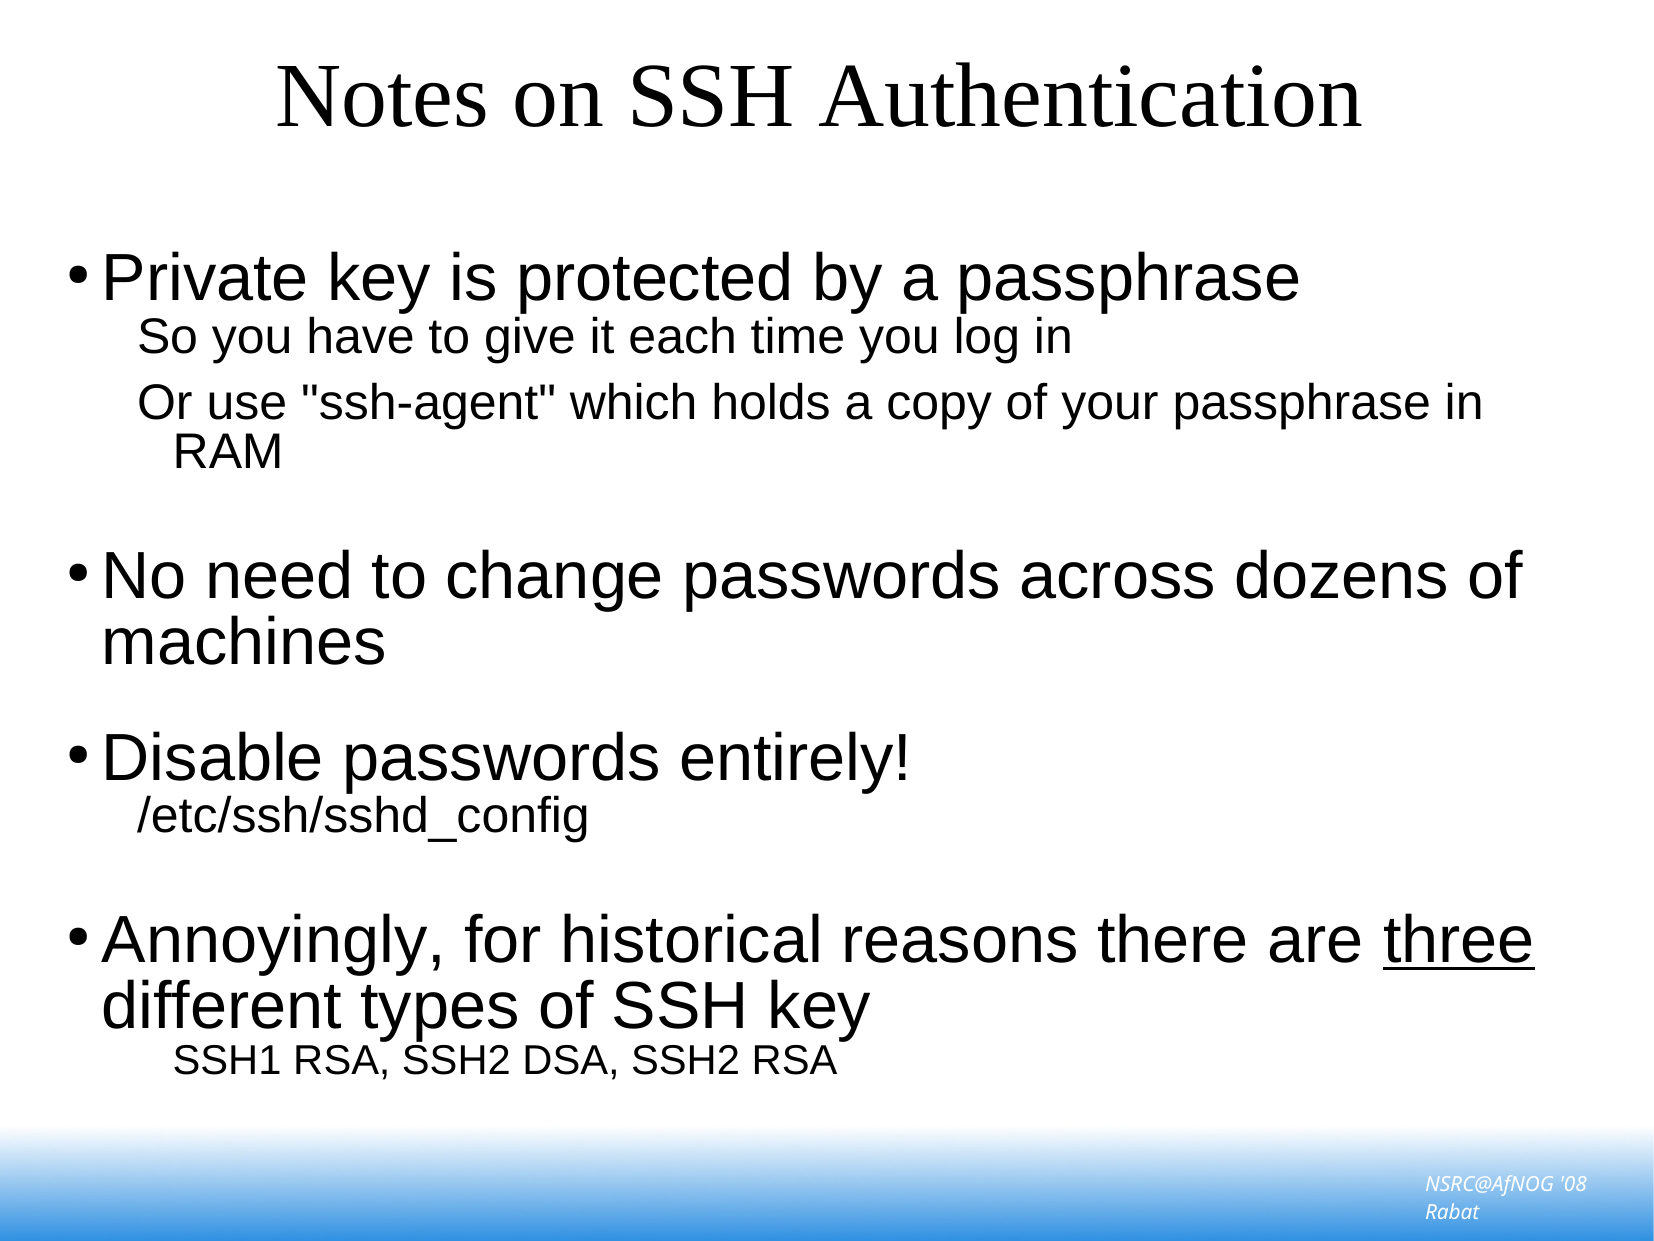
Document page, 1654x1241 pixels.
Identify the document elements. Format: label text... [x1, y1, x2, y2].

picture [0, 1124, 1654, 1241]
list Private key is protected by a passphrase So you have to give it each time you log in Or use "ssh-agent" which holds a copy of your passphrase in RAM No need to change passwords across dozens of machines Disable passwords entirely! /etc/ssh/sshd_config Annoyingly, for historical reasons there are three different types of SSH key SSH1 RSA, SSH2 DSA, SSH2 RSA [30, 248, 1568, 1145]
title Notes on SSH Authentication [76, 45, 1565, 241]
